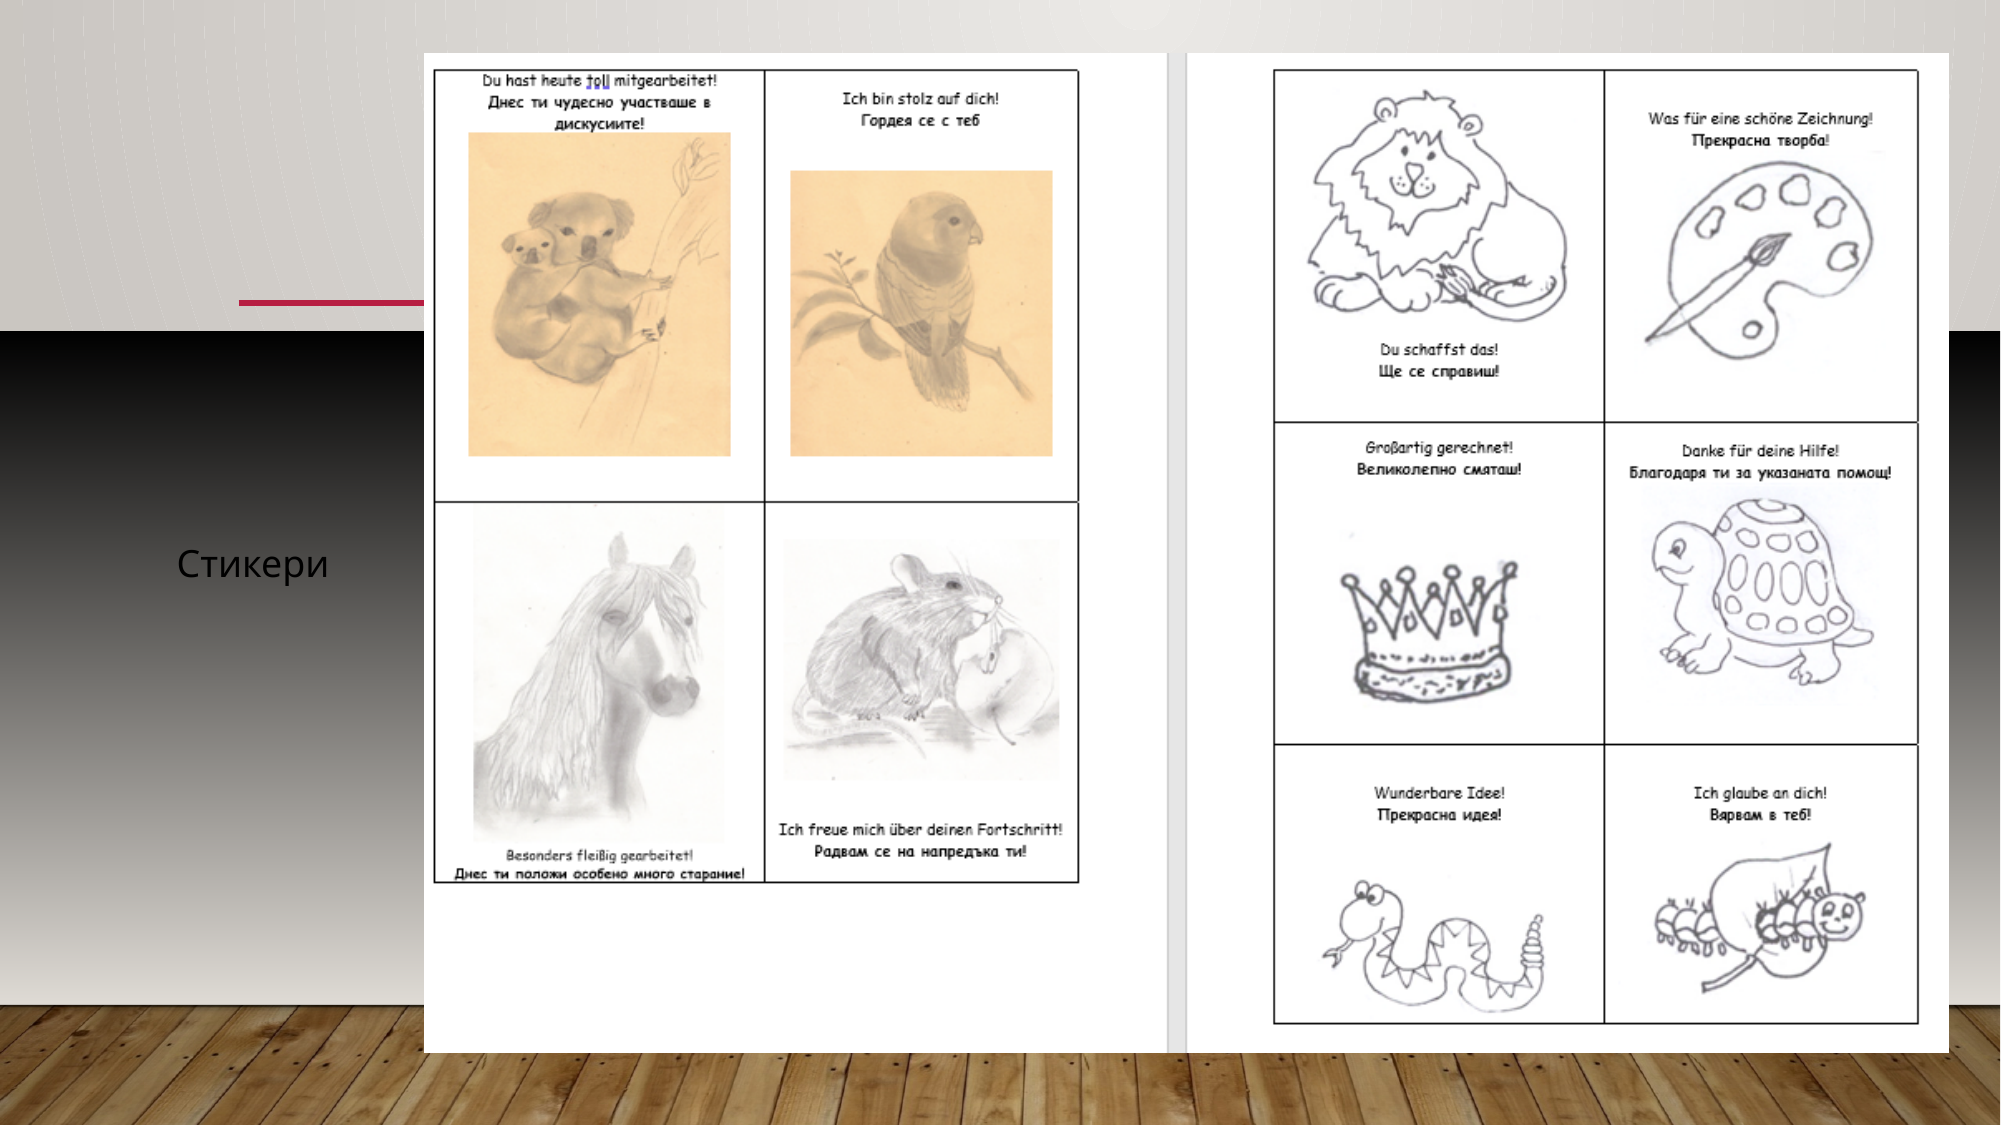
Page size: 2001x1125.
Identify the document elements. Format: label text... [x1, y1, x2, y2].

picture [424, 53, 1949, 1053]
text_box Стикери [161, 532, 325, 593]
